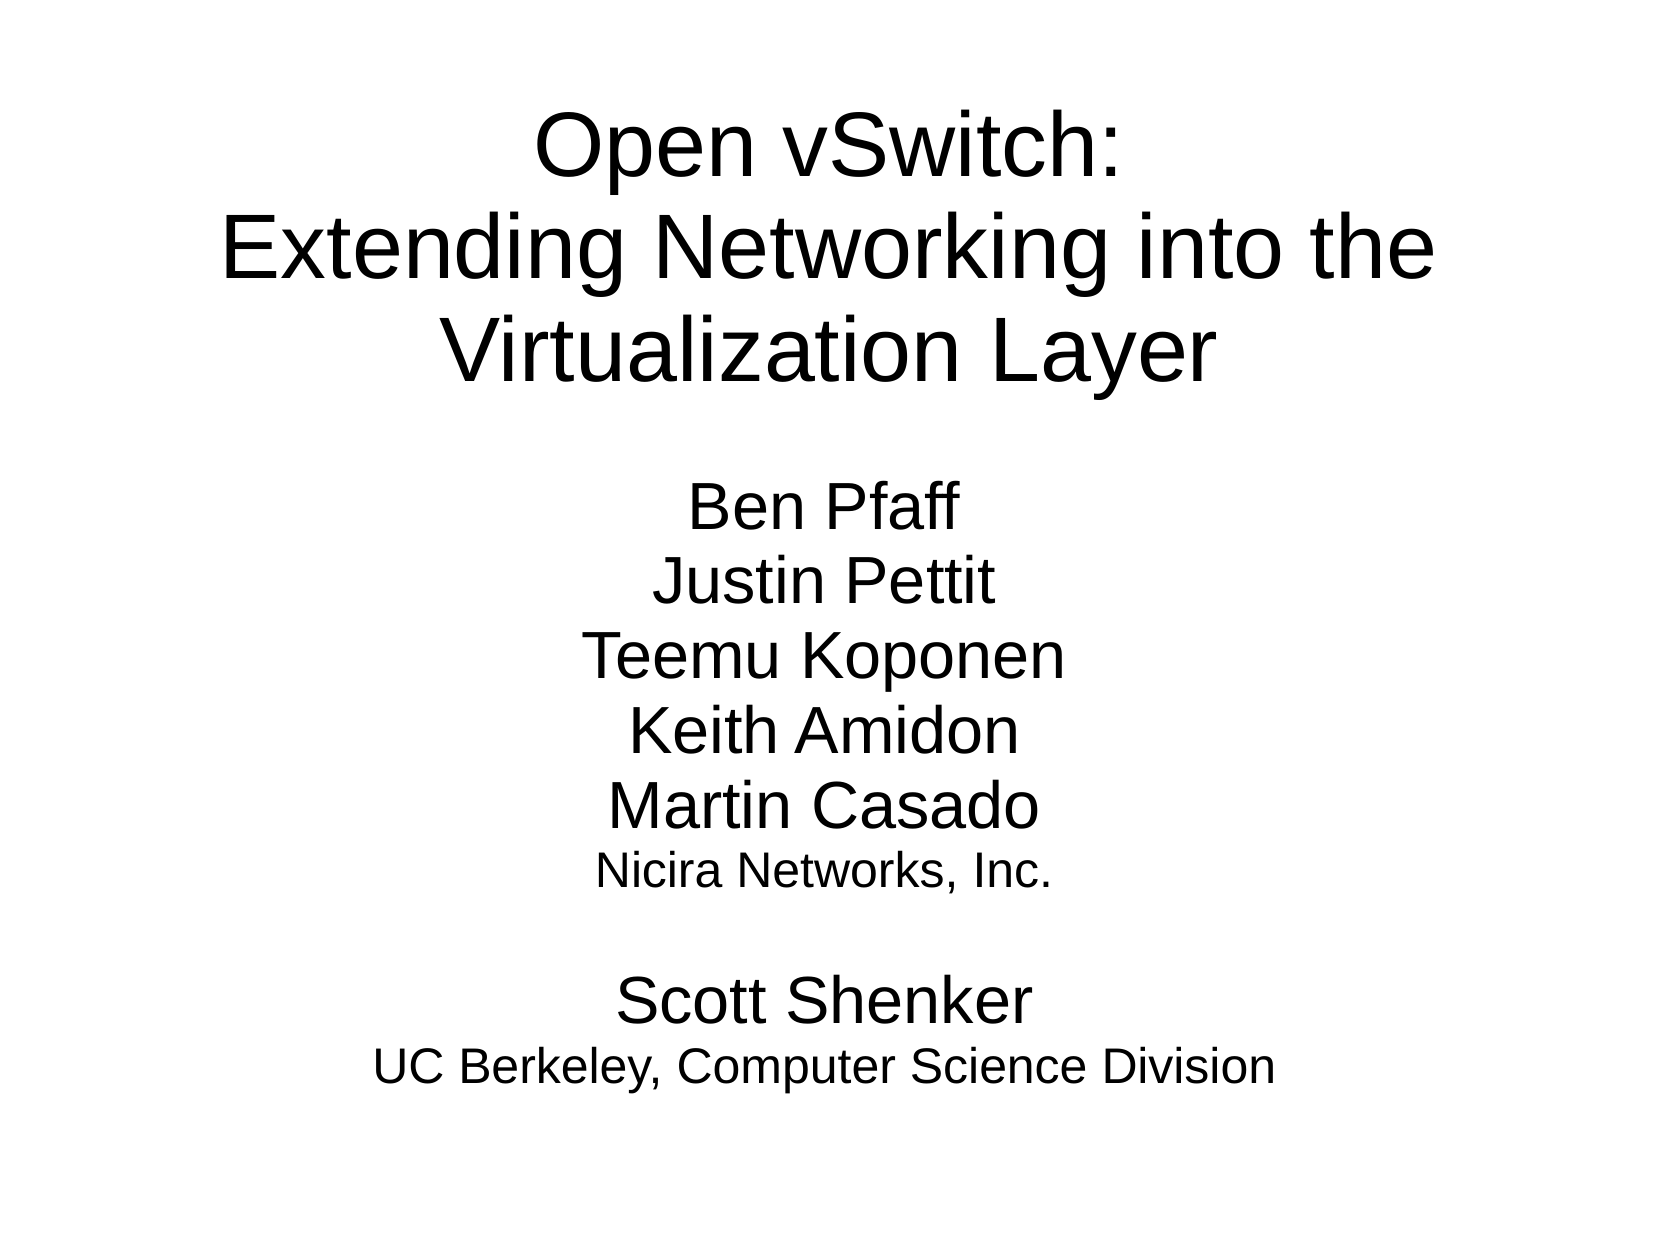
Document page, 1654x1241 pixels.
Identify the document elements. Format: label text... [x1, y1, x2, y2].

title Open vSwitch: Extending Networking into the Virtualization Layer [85, 92, 1574, 401]
subtitle Ben Pfaff Justin Pettit Teemu Koponen Keith Amidon Martin Casado Nicira Networks, Inc. Scott Shenker UC Berkeley, Computer Science Division [80, 379, 1569, 1183]
